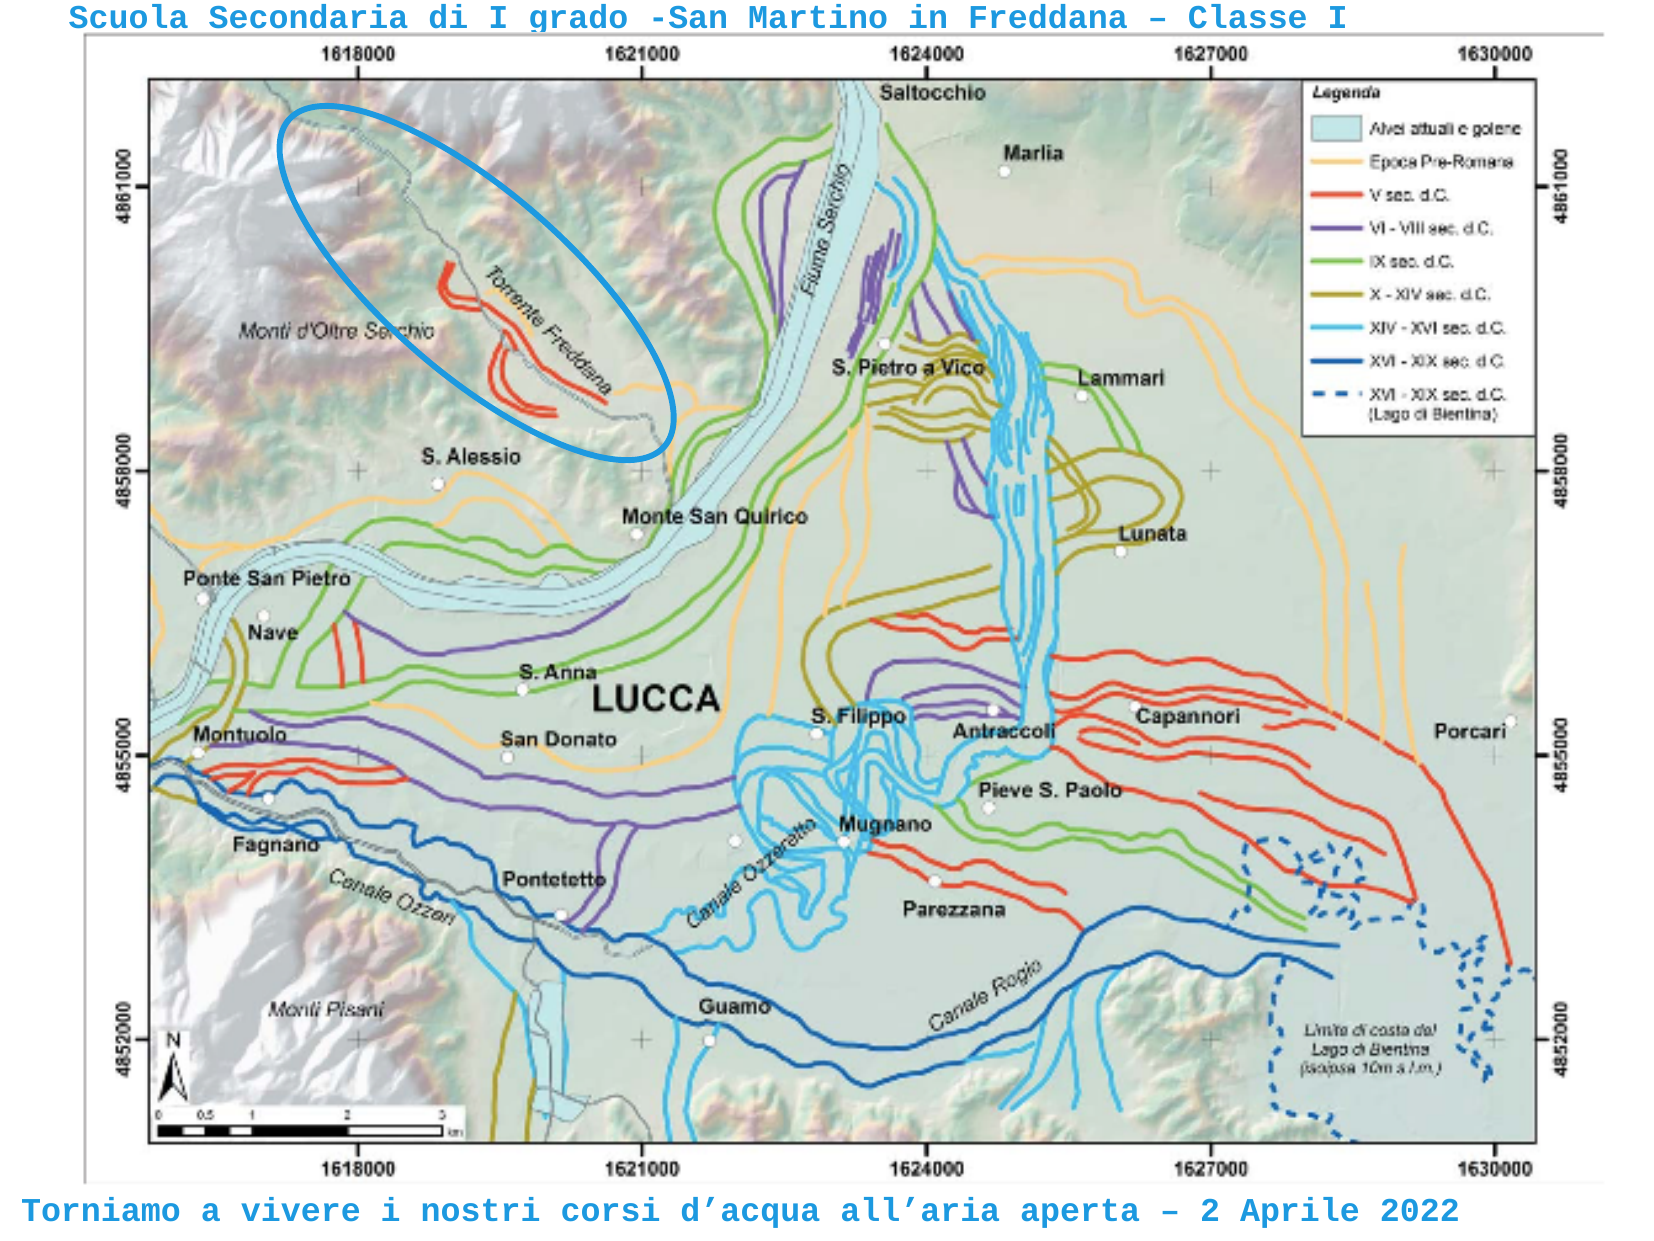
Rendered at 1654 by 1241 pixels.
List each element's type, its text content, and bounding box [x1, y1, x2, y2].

picture [82, 32, 1607, 1188]
text_box Torniamo a vivere i nostri corsi d’acqua all’aria aperta – 2 Aprile 2022 [5, 1179, 1477, 1241]
text_box Scuola Secondaria di I grado -San Martino in Freddana – Classe I [5, 3, 1412, 37]
